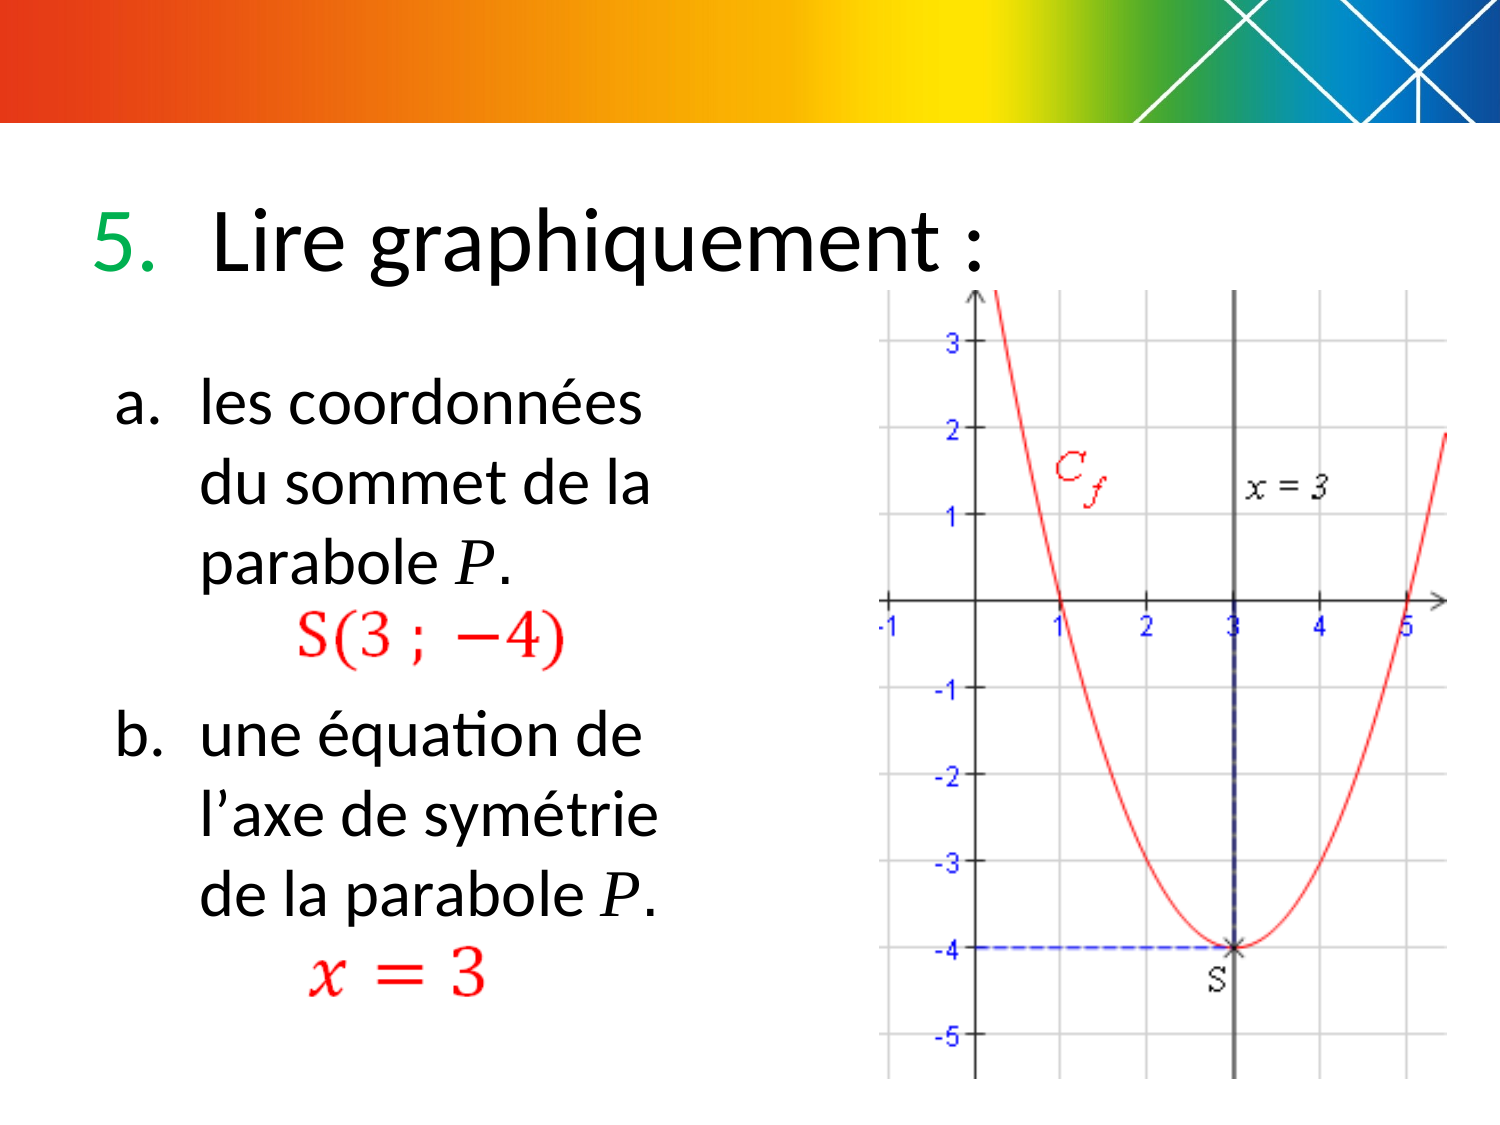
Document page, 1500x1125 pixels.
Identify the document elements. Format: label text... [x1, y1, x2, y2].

picture [1340, 0, 1500, 123]
title Lire graphiquement : [75, 163, 1426, 305]
picture [0, 0, 1359, 123]
text_box les coordonnées du sommet de la parabole P. une équation de l’axe de symétrie de la parabole P. [100, 350, 727, 938]
picture [289, 940, 515, 1016]
picture [879, 290, 1447, 1079]
picture [289, 597, 579, 681]
